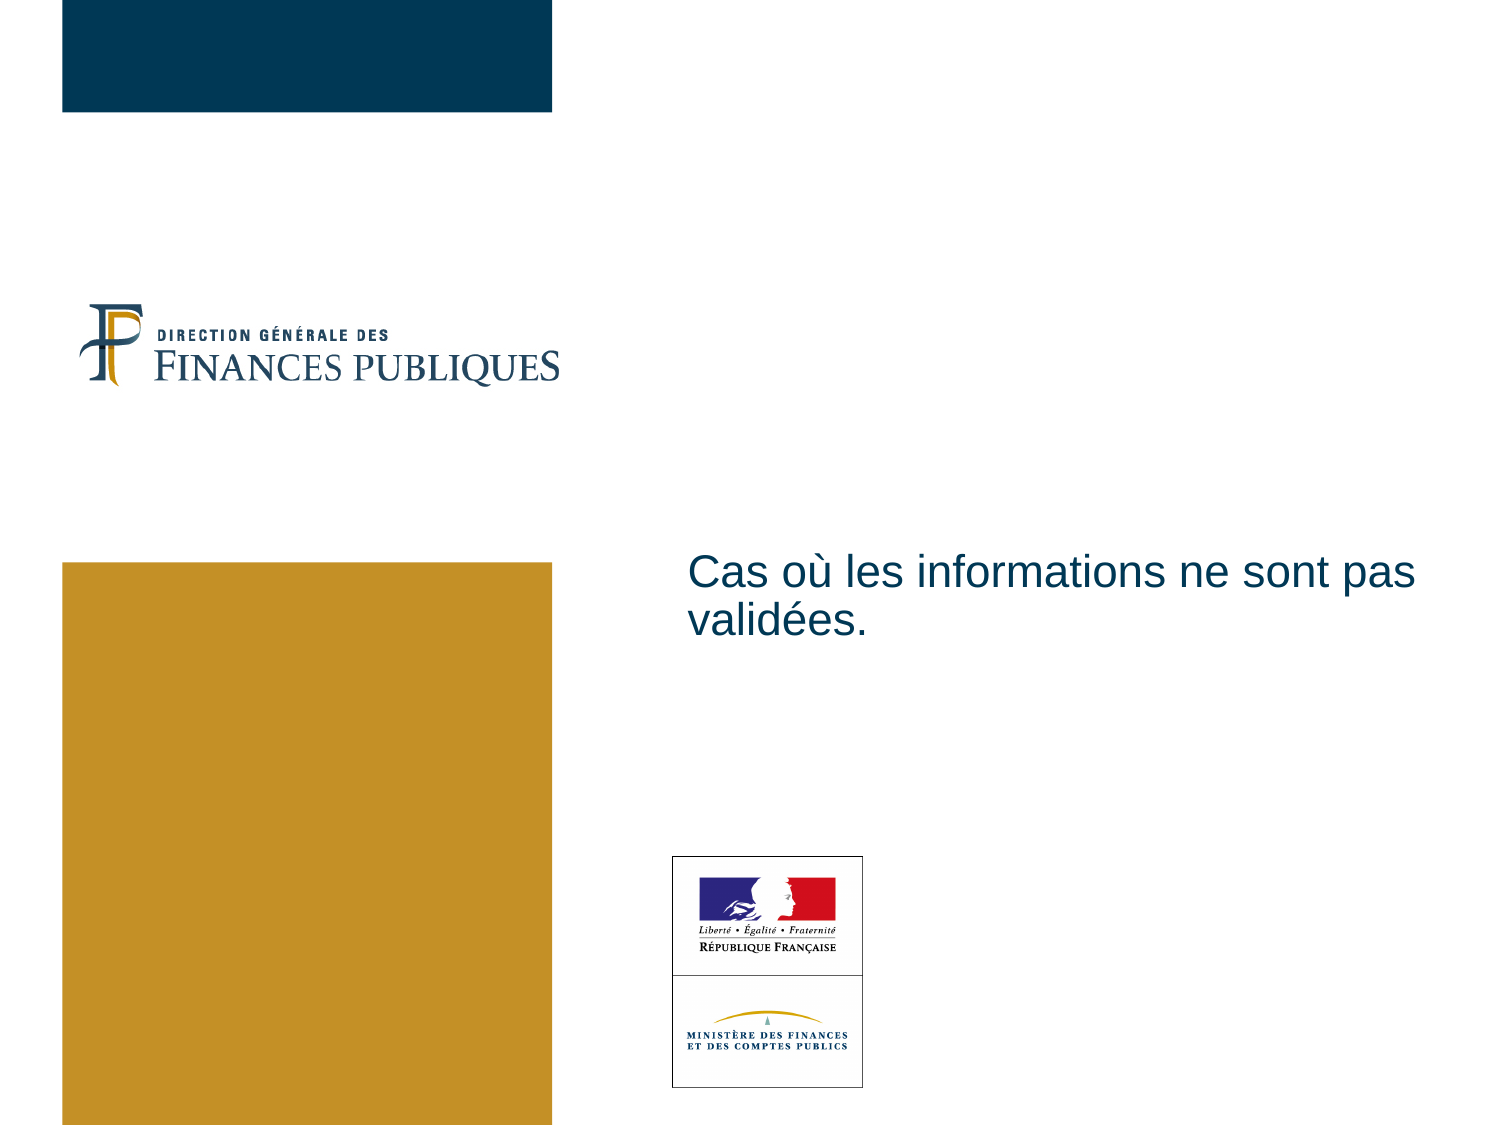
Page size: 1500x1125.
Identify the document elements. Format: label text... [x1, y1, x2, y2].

picture [672, 856, 863, 1088]
title Cas où les informations ne sont pas validées. [687, 548, 1463, 786]
picture [50, 274, 588, 416]
